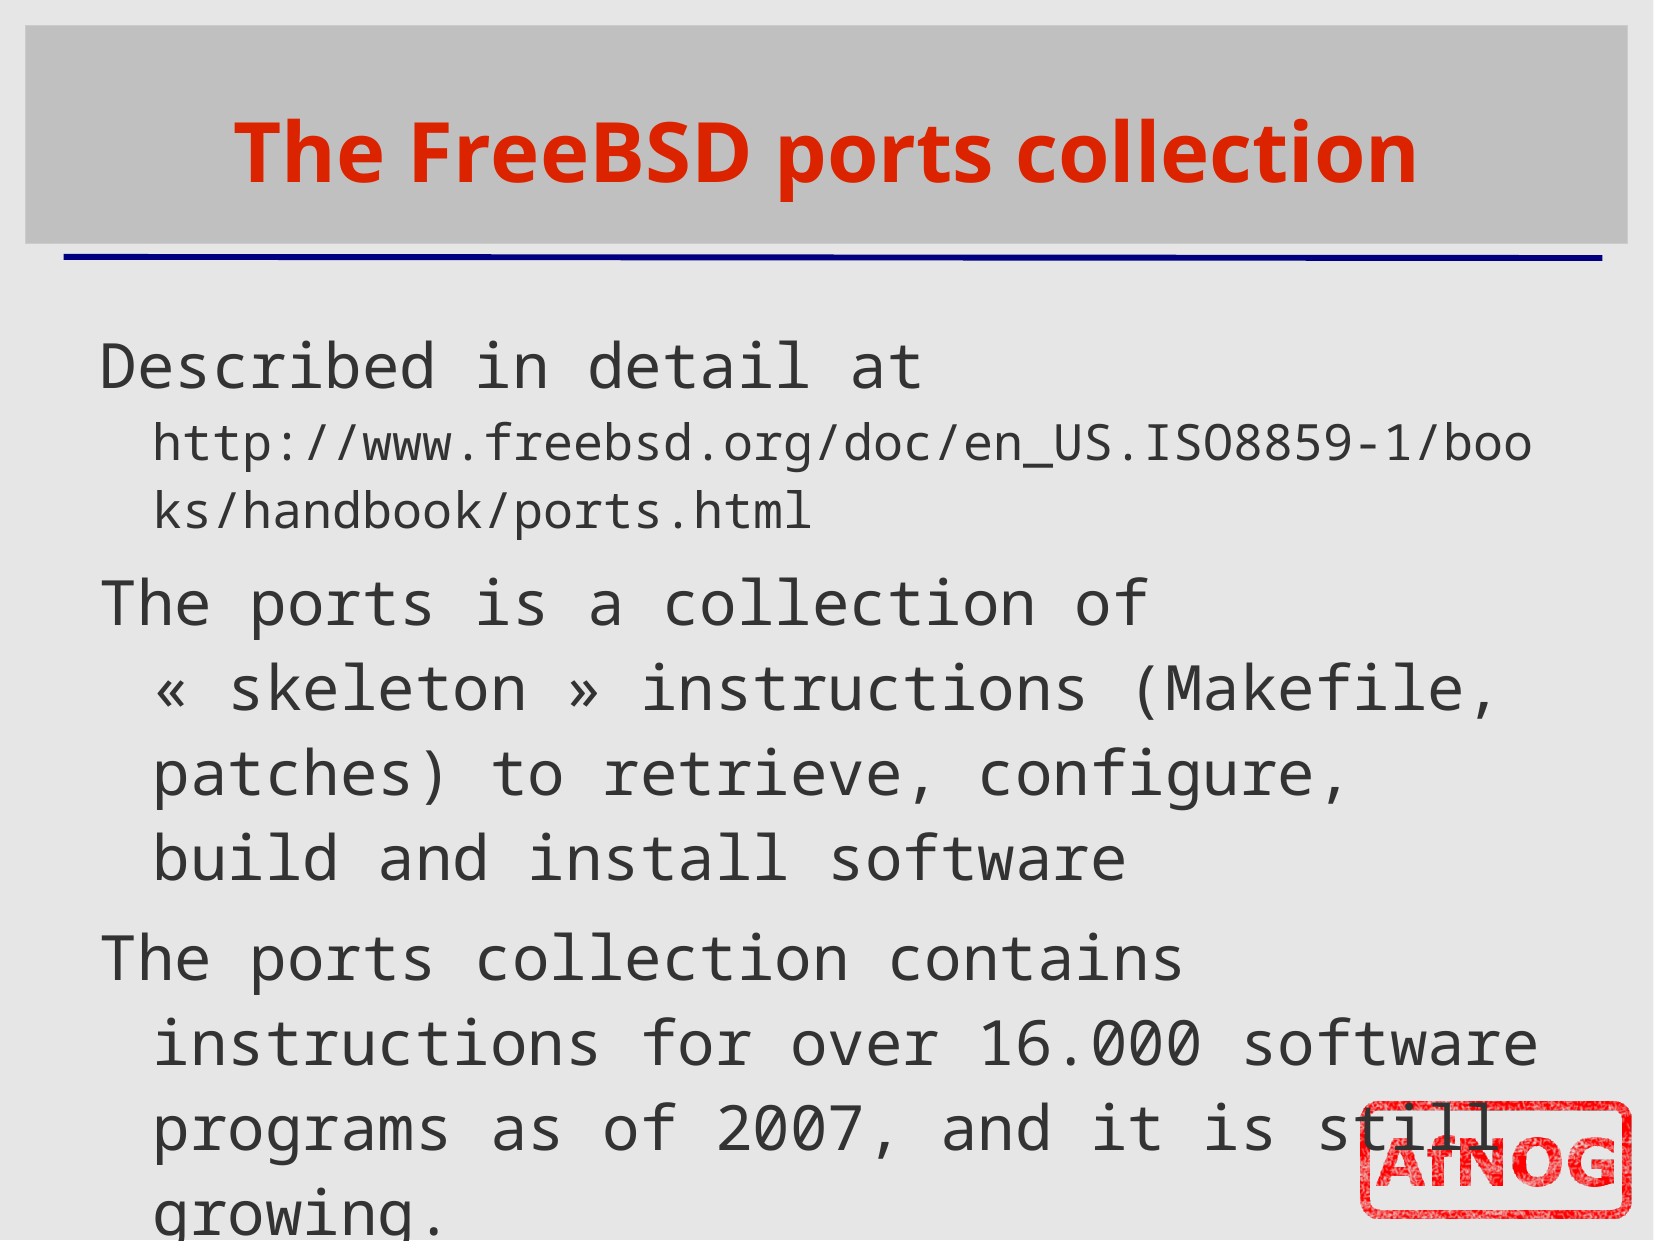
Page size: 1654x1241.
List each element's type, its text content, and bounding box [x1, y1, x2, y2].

picture [1360, 1100, 1632, 1219]
list Described in detail at http://www.freebsd.org/doc/en_US.ISO8859-1/books/handbook/ports.html The ports is a collection of « skeleton » instructions (Makefile, patches) to retrieve, configure, build and install software The ports collection contains instructions for over 16.000 software programs as of 2007, and it is still growing. [82, 322, 1561, 1132]
title The FreeBSD ports collection [121, 46, 1534, 254]
